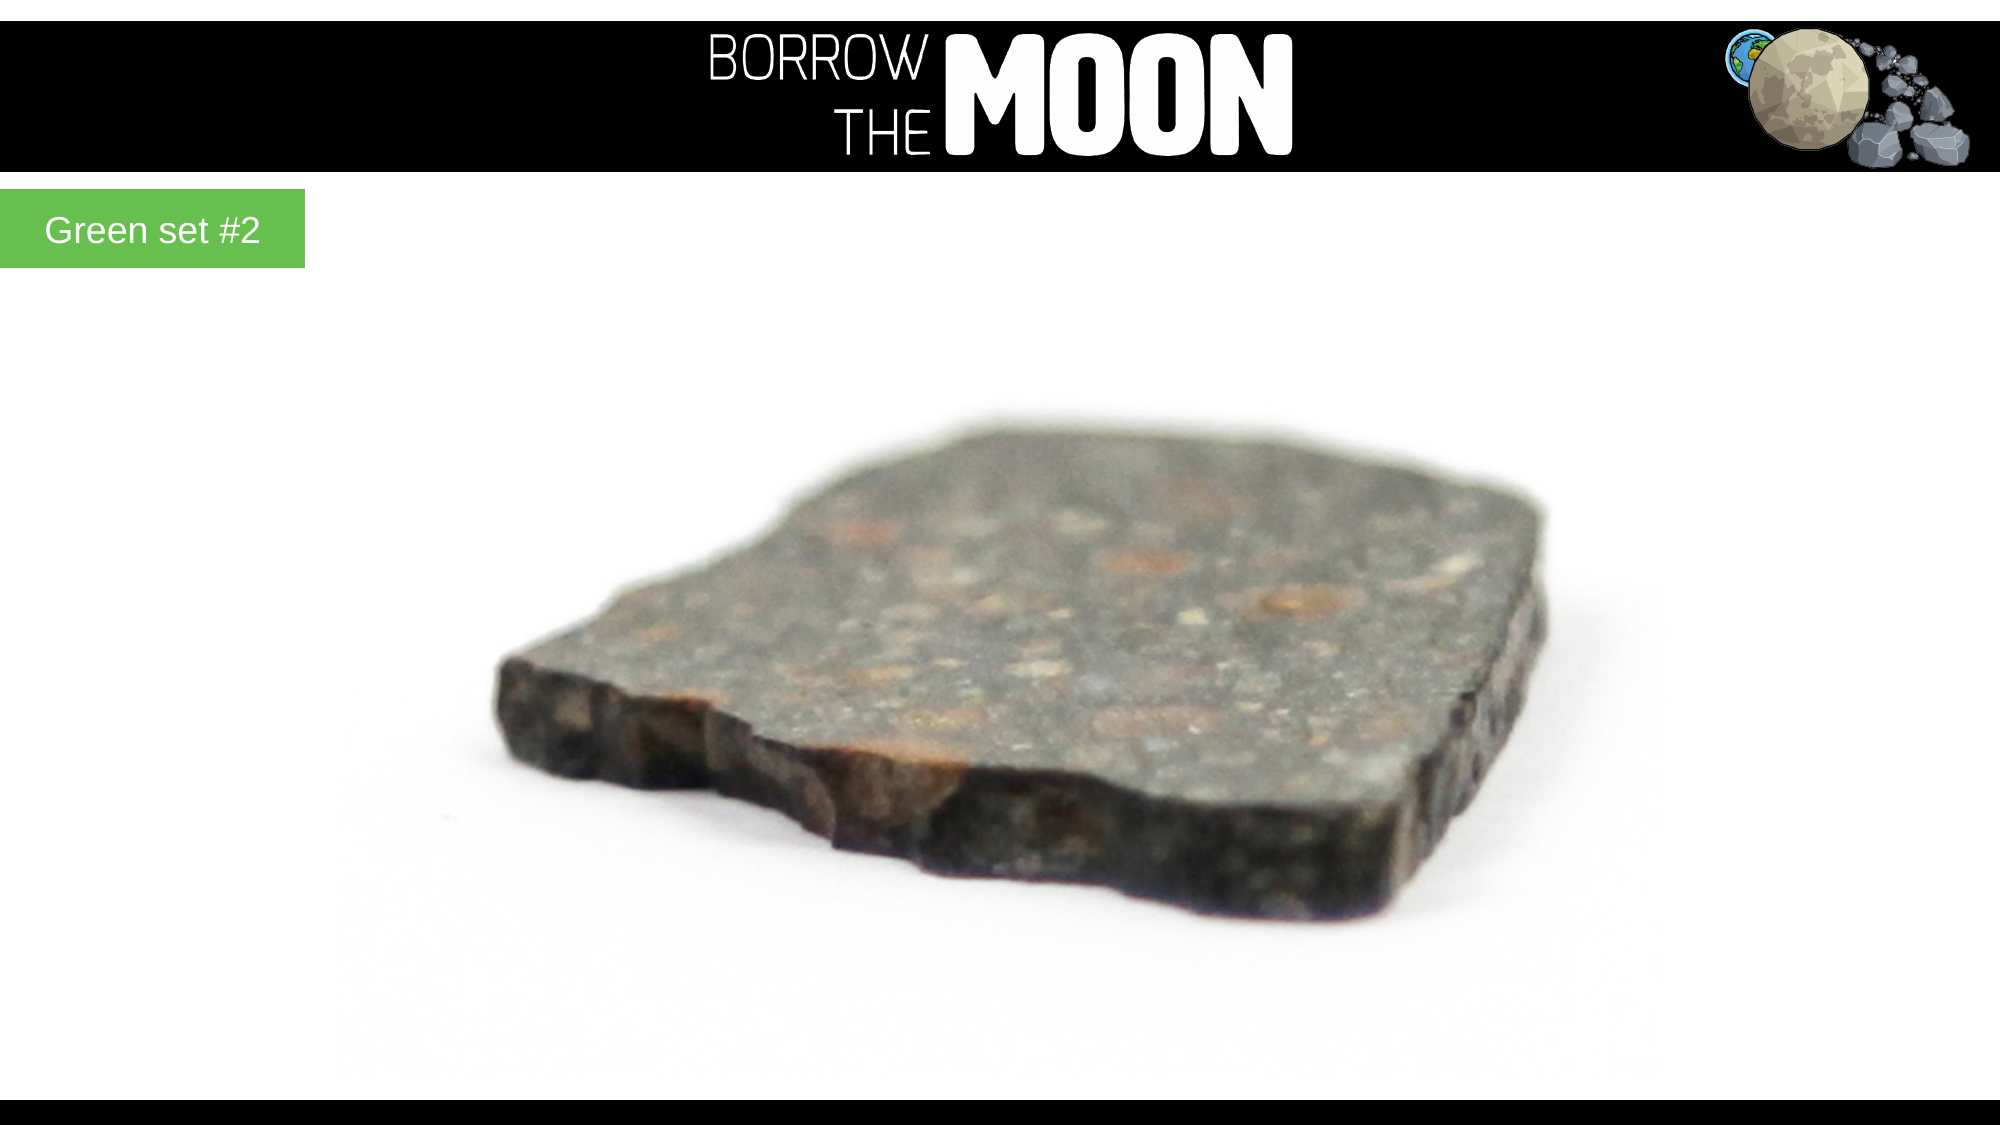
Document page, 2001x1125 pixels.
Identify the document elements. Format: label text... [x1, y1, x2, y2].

picture [333, 189, 1667, 1078]
text_box Green set #2 [0, 189, 305, 268]
